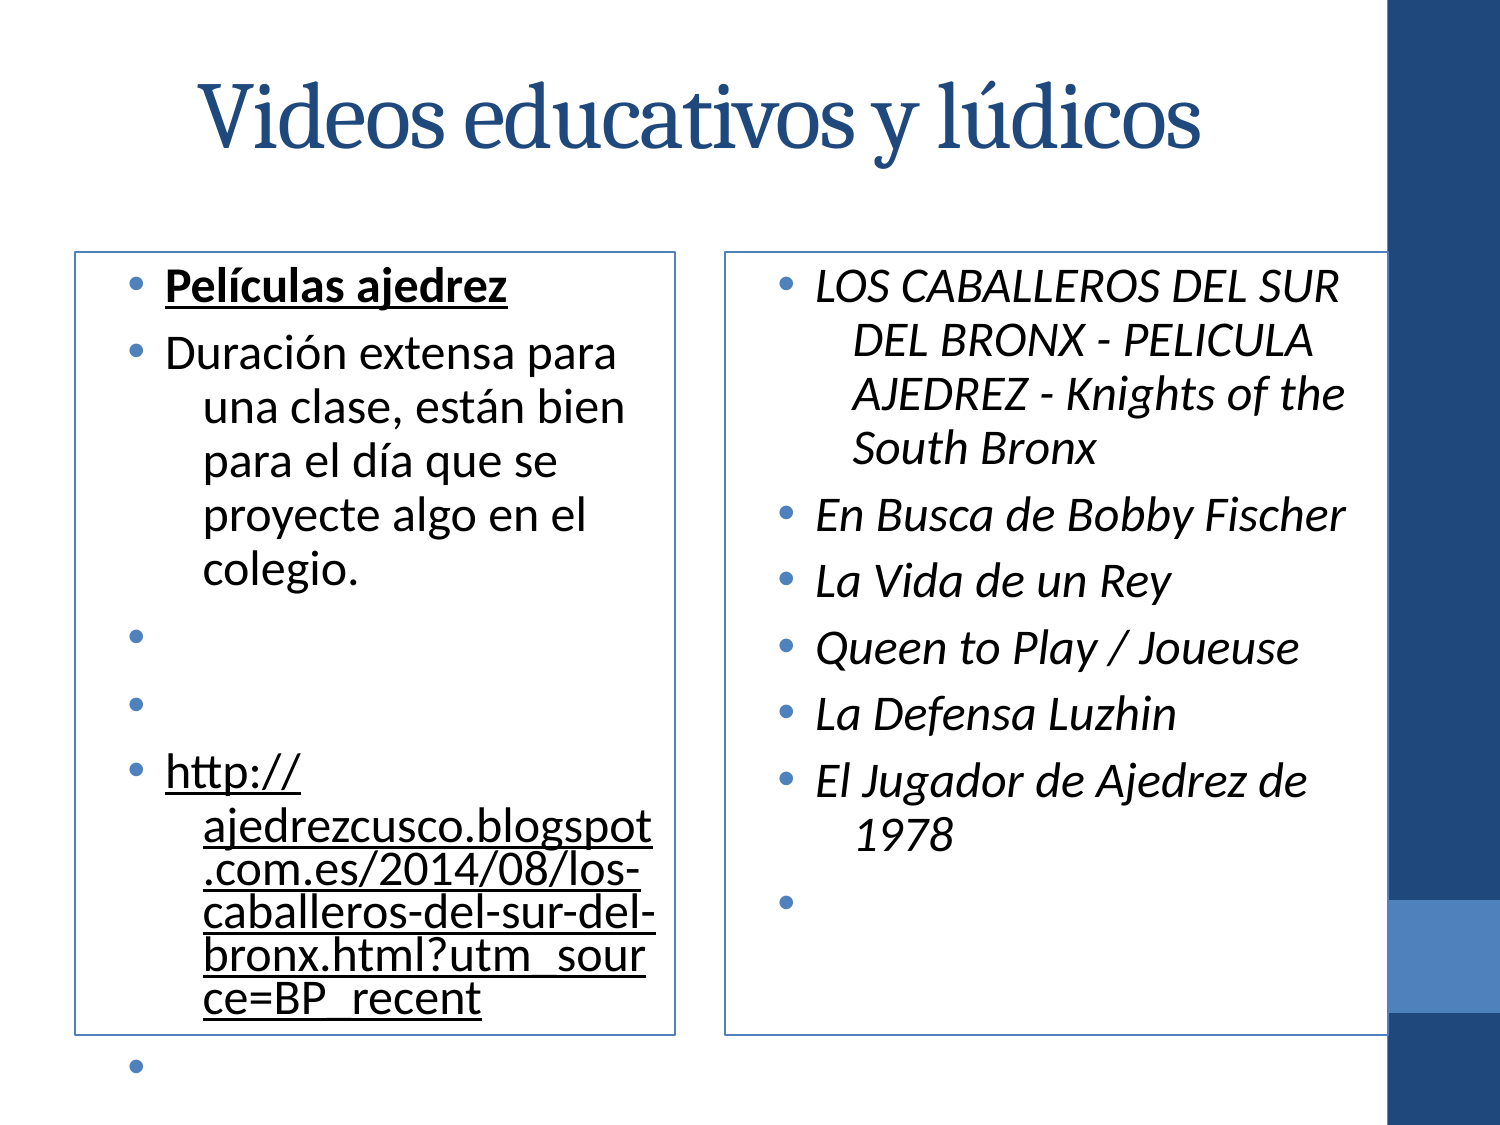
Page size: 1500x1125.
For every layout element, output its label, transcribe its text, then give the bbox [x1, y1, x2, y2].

list LOS CABALLEROS DEL SUR DEL BRONX - PELICULA AJEDREZ - Knights of the South Bronx En Busca de Bobby Fischer La Vida de un Rey Queen to Play / Joueuse La Defensa Luzhin El Jugador de Ajedrez de 1978 [725, 251, 1388, 1036]
title Videos educativos y lúdicos [75, 45, 1326, 233]
list Películas ajedrez Duración extensa para una clase, están bien para el día que se proyecte algo en el colegio. http://ajedrezcusco.blogspot.com.es/2014/08/los-caballeros-del-sur-del-bronx.html?utm_source=BP_recent [75, 251, 676, 1036]
